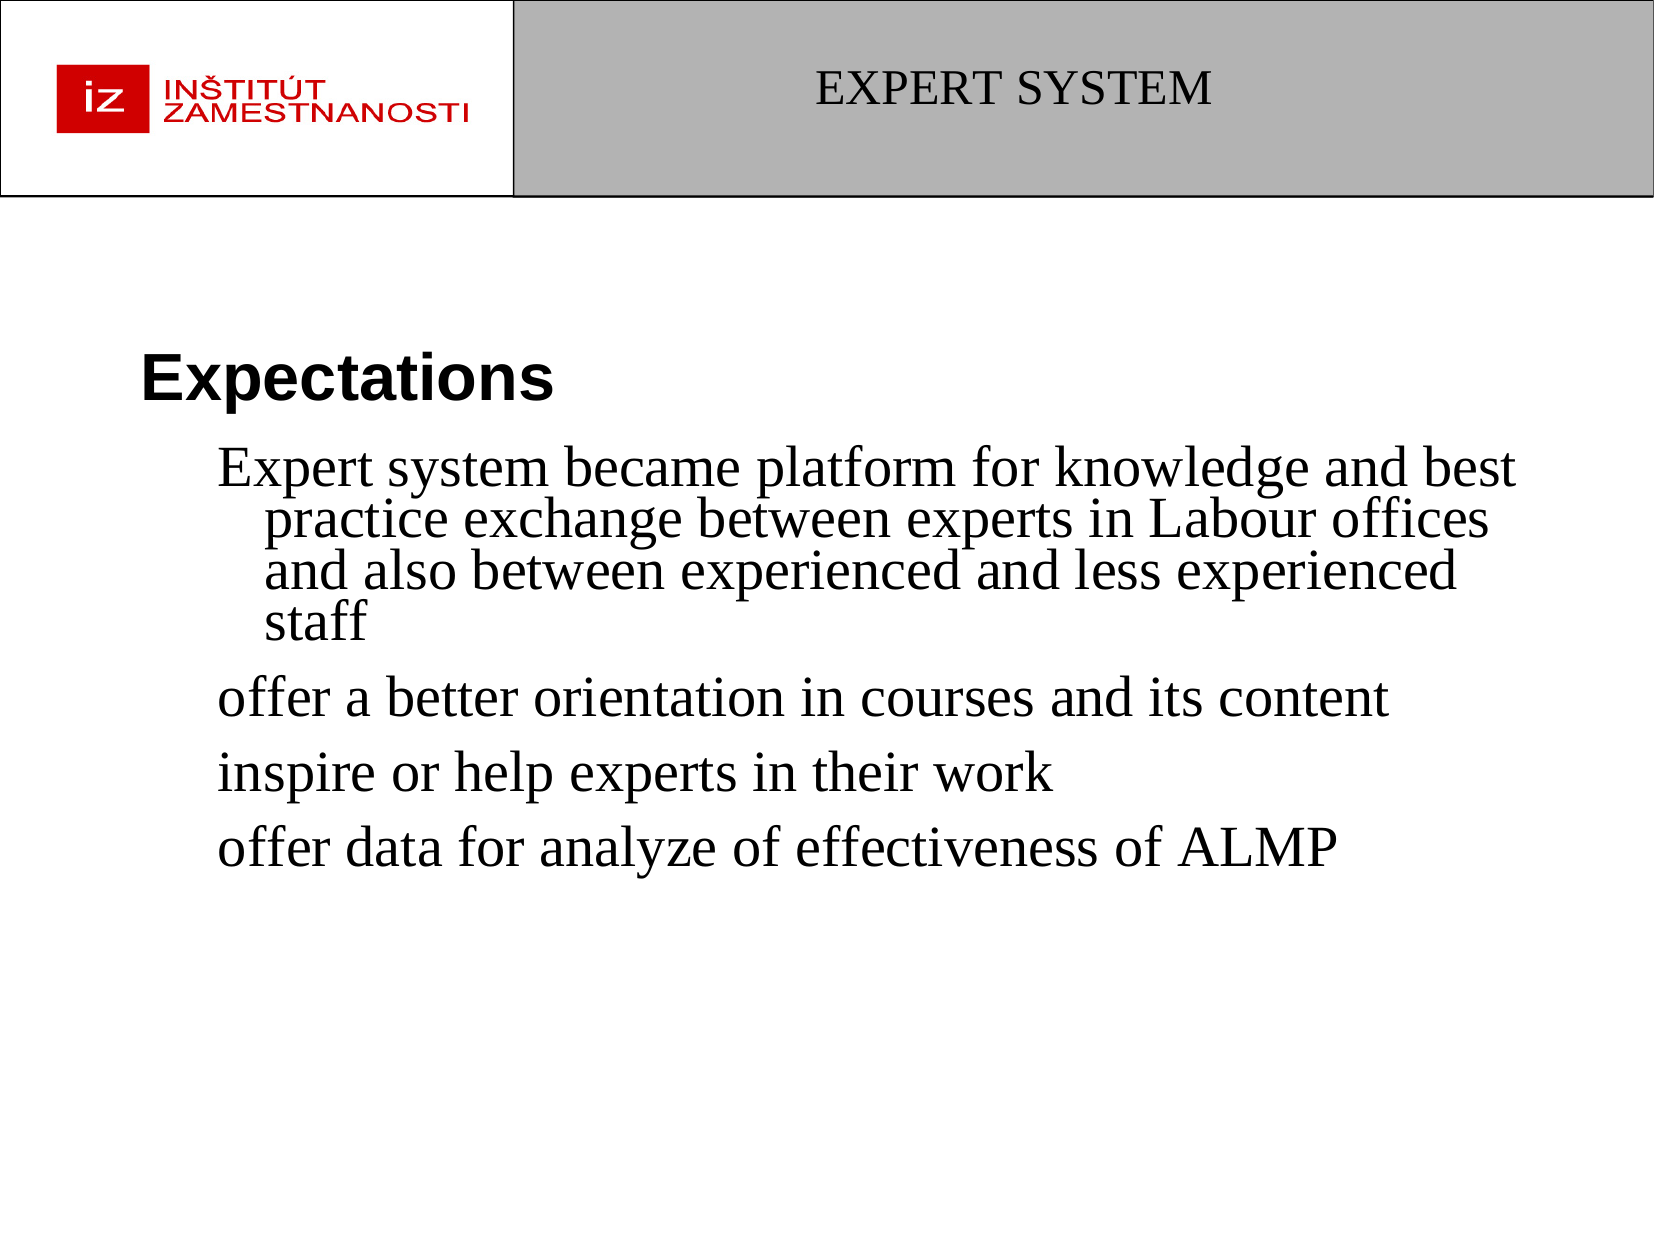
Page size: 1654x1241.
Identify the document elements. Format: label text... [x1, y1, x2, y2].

text_box EXPERT SYSTEM [800, 59, 1329, 130]
text_box [0, 0, 1654, 197]
picture [5, 5, 513, 190]
list Expectations Expert system became platform for knowledge and best practice exchange between experts in Labour offices and also between experienced and less experienced staff offer a better orientation in courses and its content inspire or help experts in their work offer data for analyze of effectiveness of ALMP [123, 340, 1536, 1123]
